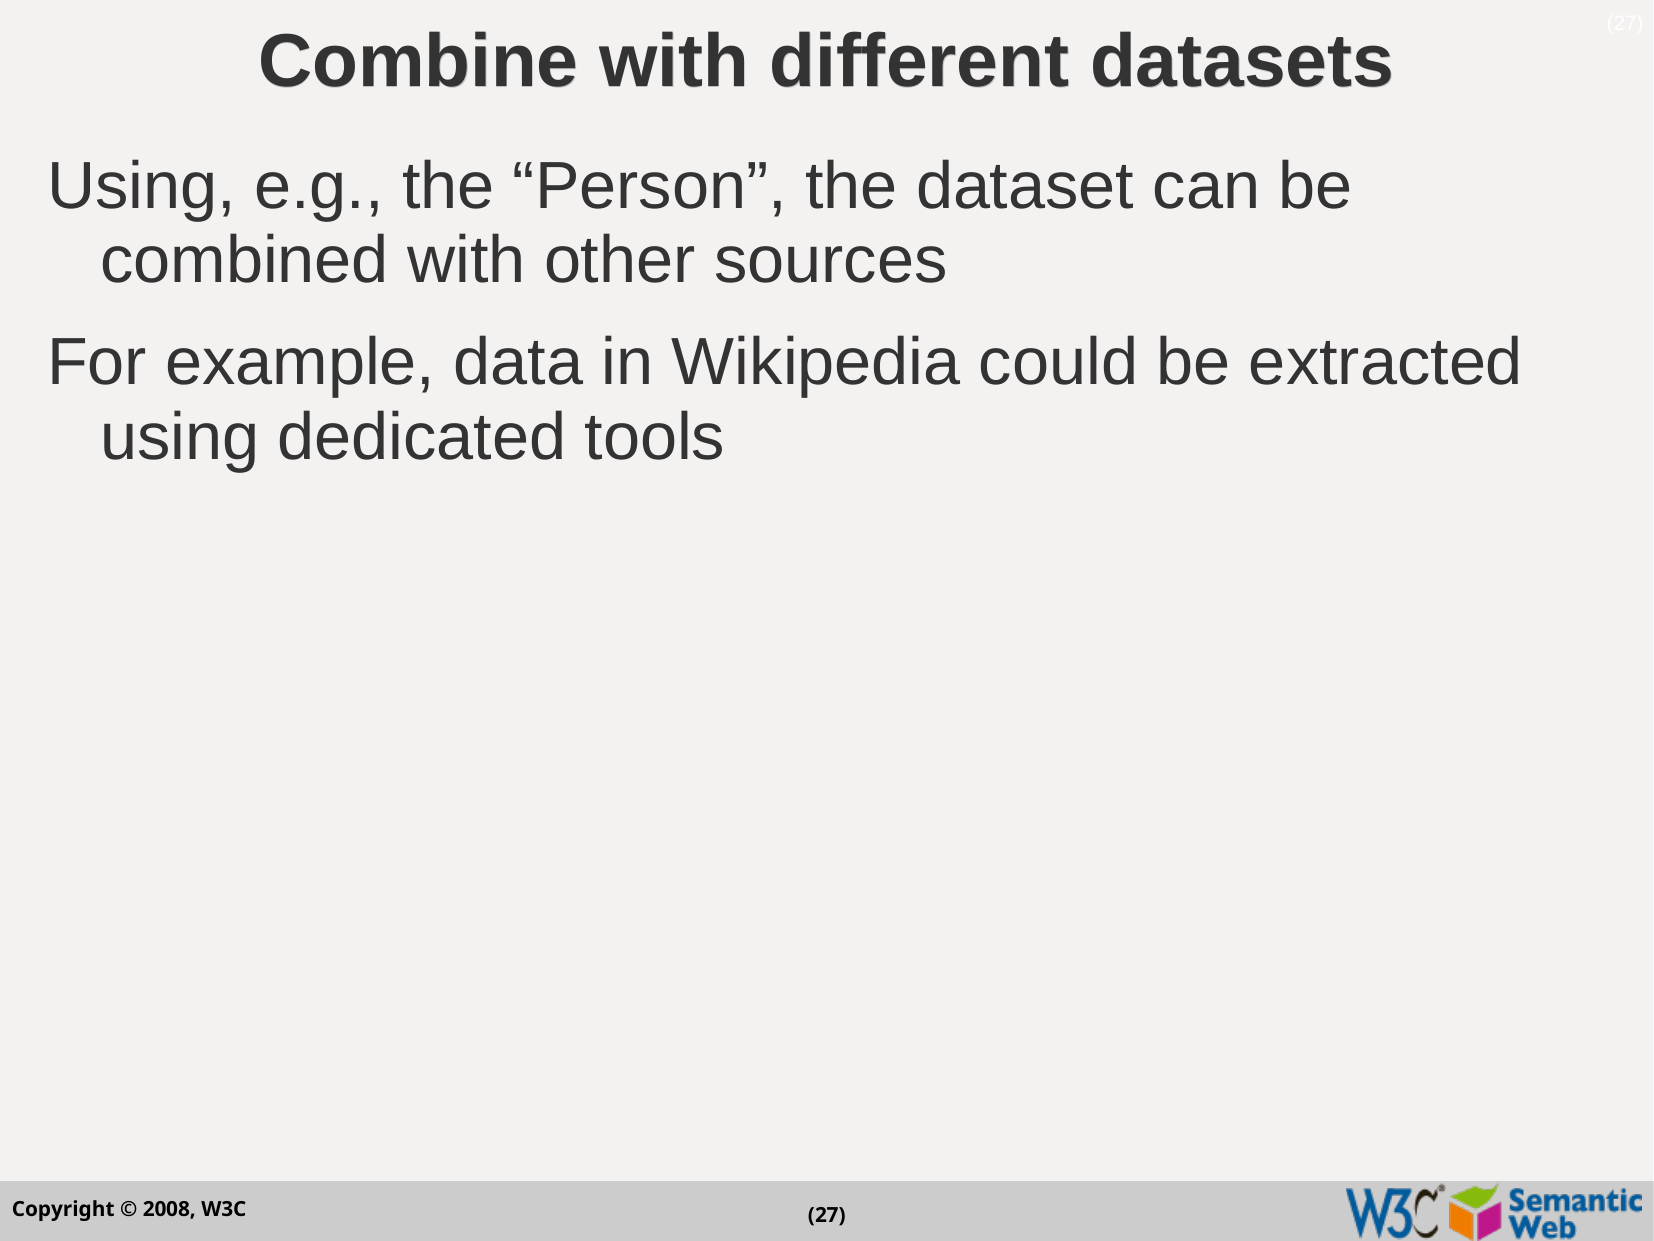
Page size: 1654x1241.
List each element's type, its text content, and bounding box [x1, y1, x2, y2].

picture [1346, 1181, 1642, 1241]
title Combine with different datasets [0, 0, 1654, 119]
list Using, e.g., the “Person”, the dataset can be combined with other sources For example, data in Wikipedia could be extracted using dedicated tools [29, 147, 1624, 1134]
